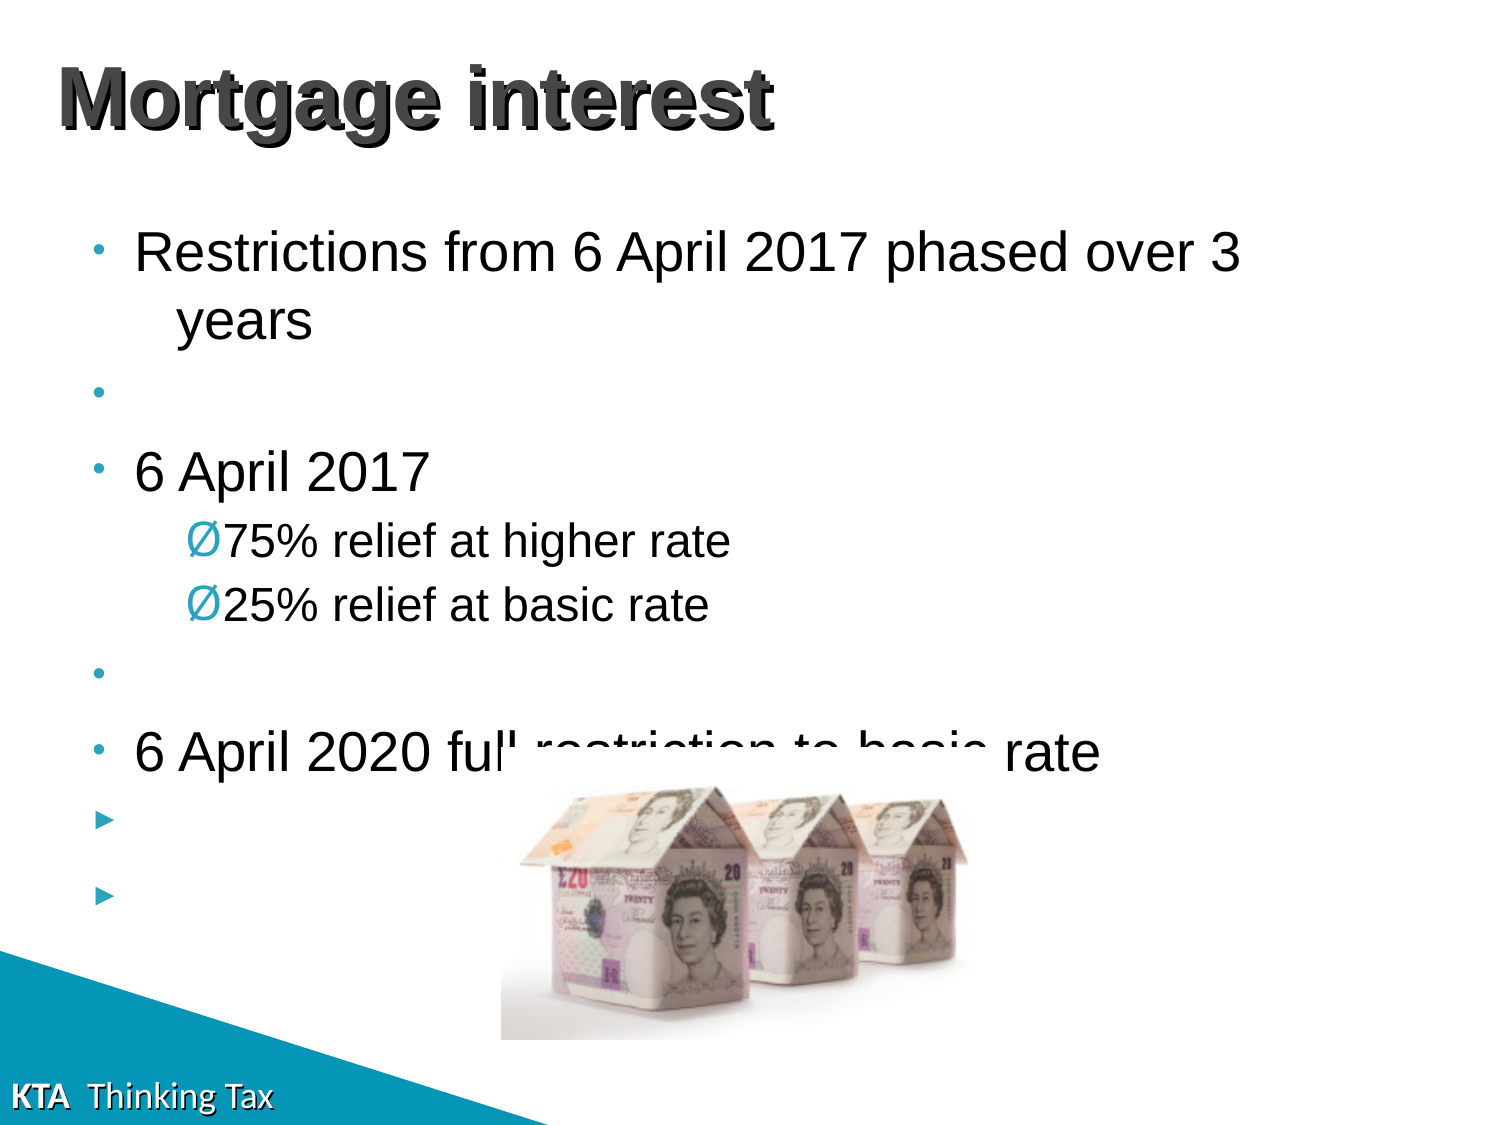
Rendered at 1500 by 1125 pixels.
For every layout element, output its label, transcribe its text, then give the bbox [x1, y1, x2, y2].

title Mortgage interest [41, 0, 1392, 187]
list Restrictions from 6 April 2017 phased over 3 years 6 April 2017 75% relief at higher rate 25% relief at basic rate 6 April 2020 full restriction to basic rate [41, 208, 1392, 951]
picture [501, 747, 994, 1040]
